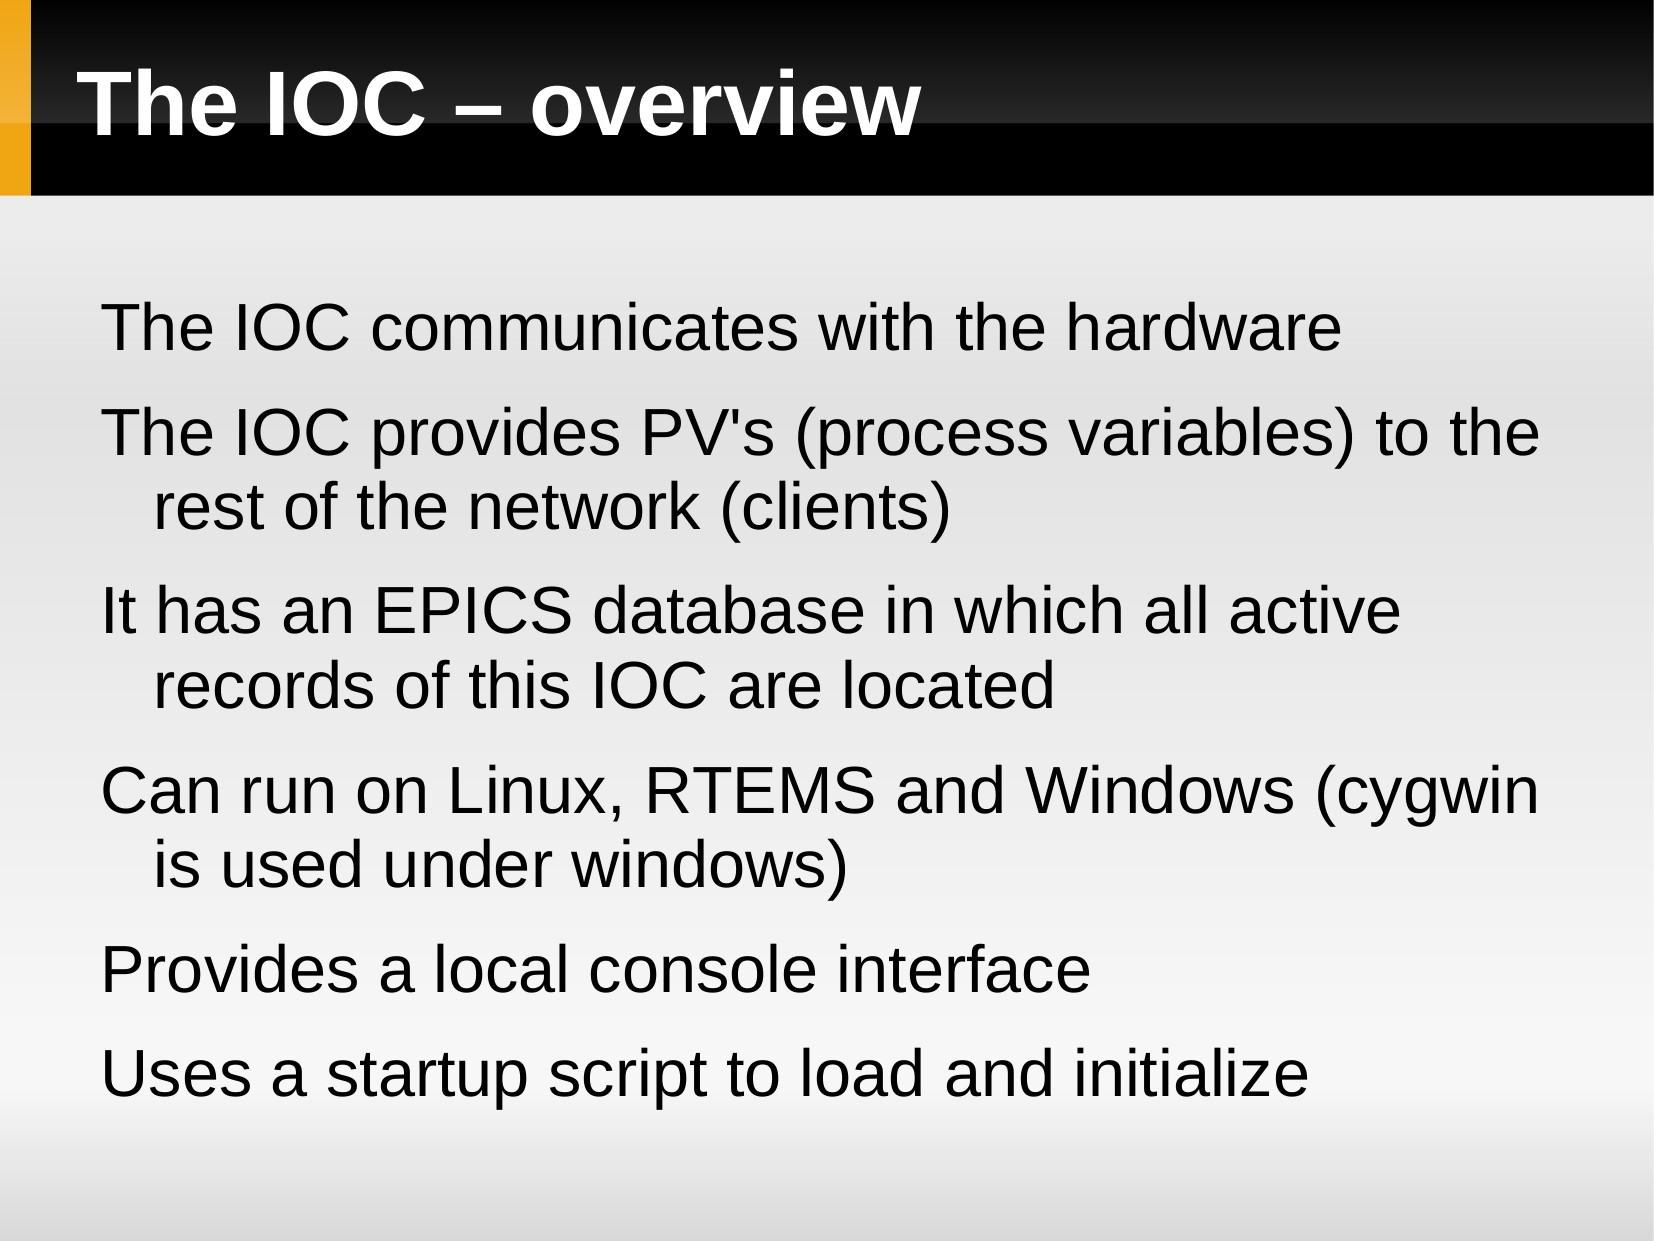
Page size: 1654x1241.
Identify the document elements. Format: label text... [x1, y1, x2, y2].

title The IOC – overview [76, 0, 1565, 208]
picture [0, 0, 1654, 1241]
list The IOC communicates with the hardware The IOC provides PV's (process variables) to the rest of the network (clients) It has an EPICS database in which all active records of this IOC are located Can run on Linux, RTEMS and Windows (cygwin is used under windows) Provides a local console interface Uses a startup script to load and initialize [82, 290, 1571, 1138]
